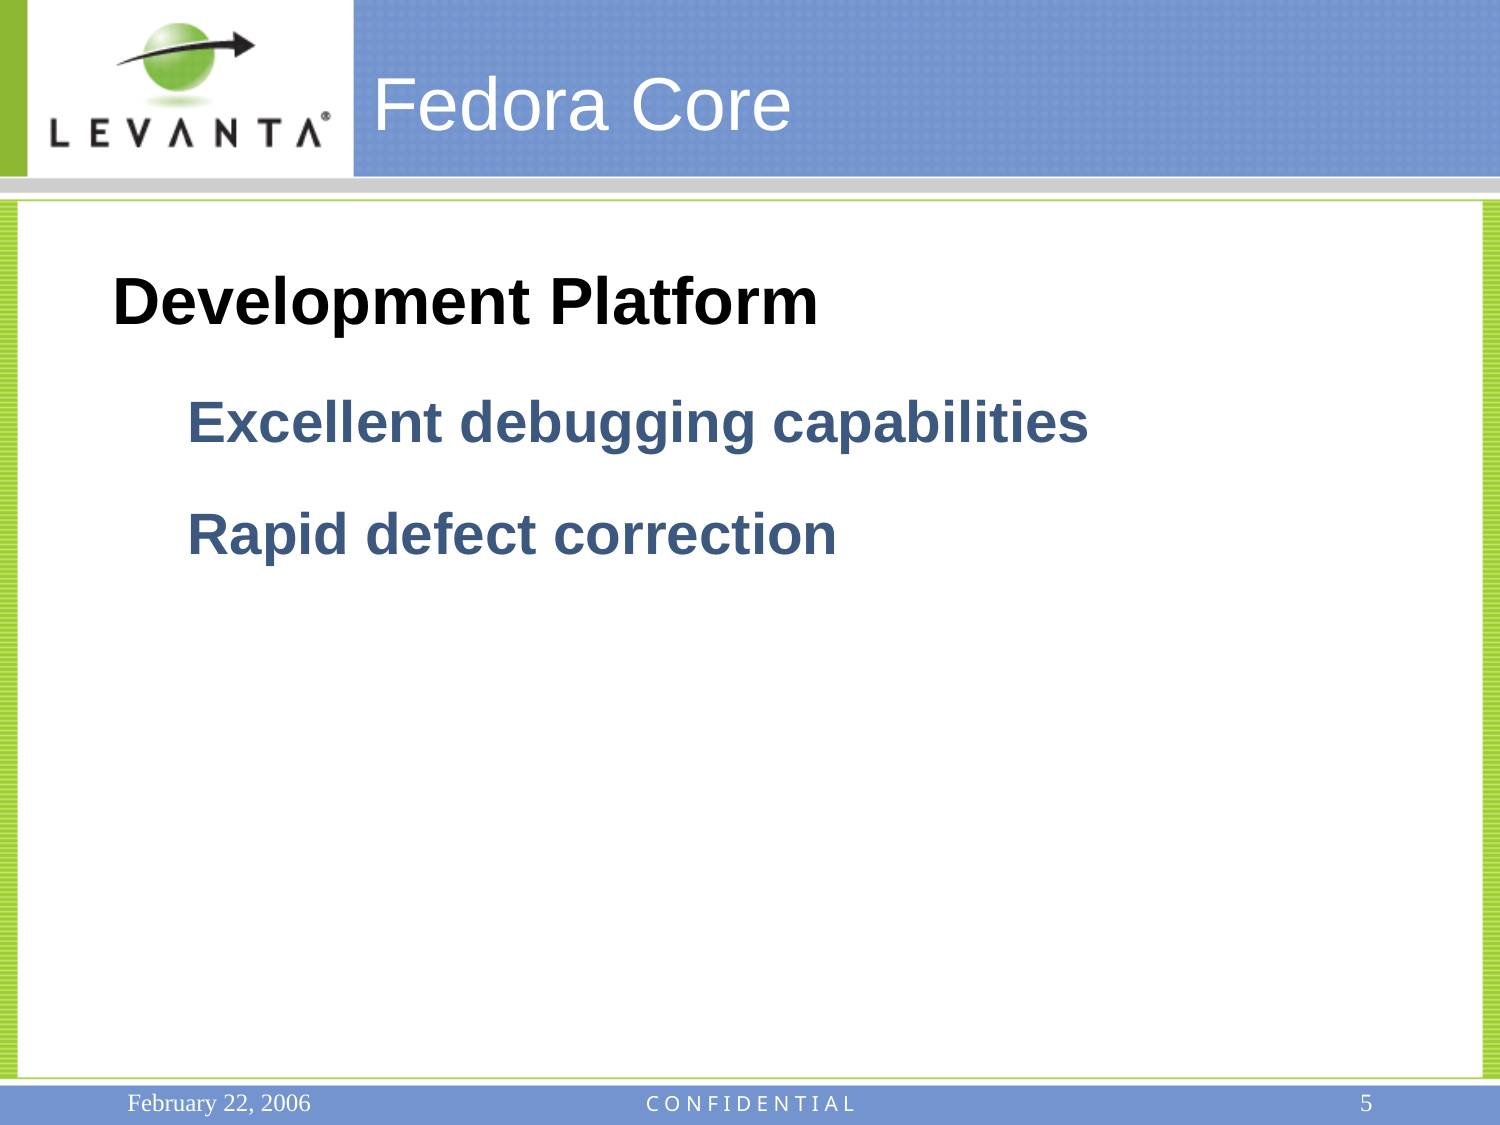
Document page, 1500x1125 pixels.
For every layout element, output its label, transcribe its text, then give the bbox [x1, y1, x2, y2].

title Fedora Core [372, 0, 1458, 156]
picture [0, 0, 1500, 1125]
list Development Platform Excellent debugging capabilities Rapid defect correction [112, 237, 1386, 1051]
